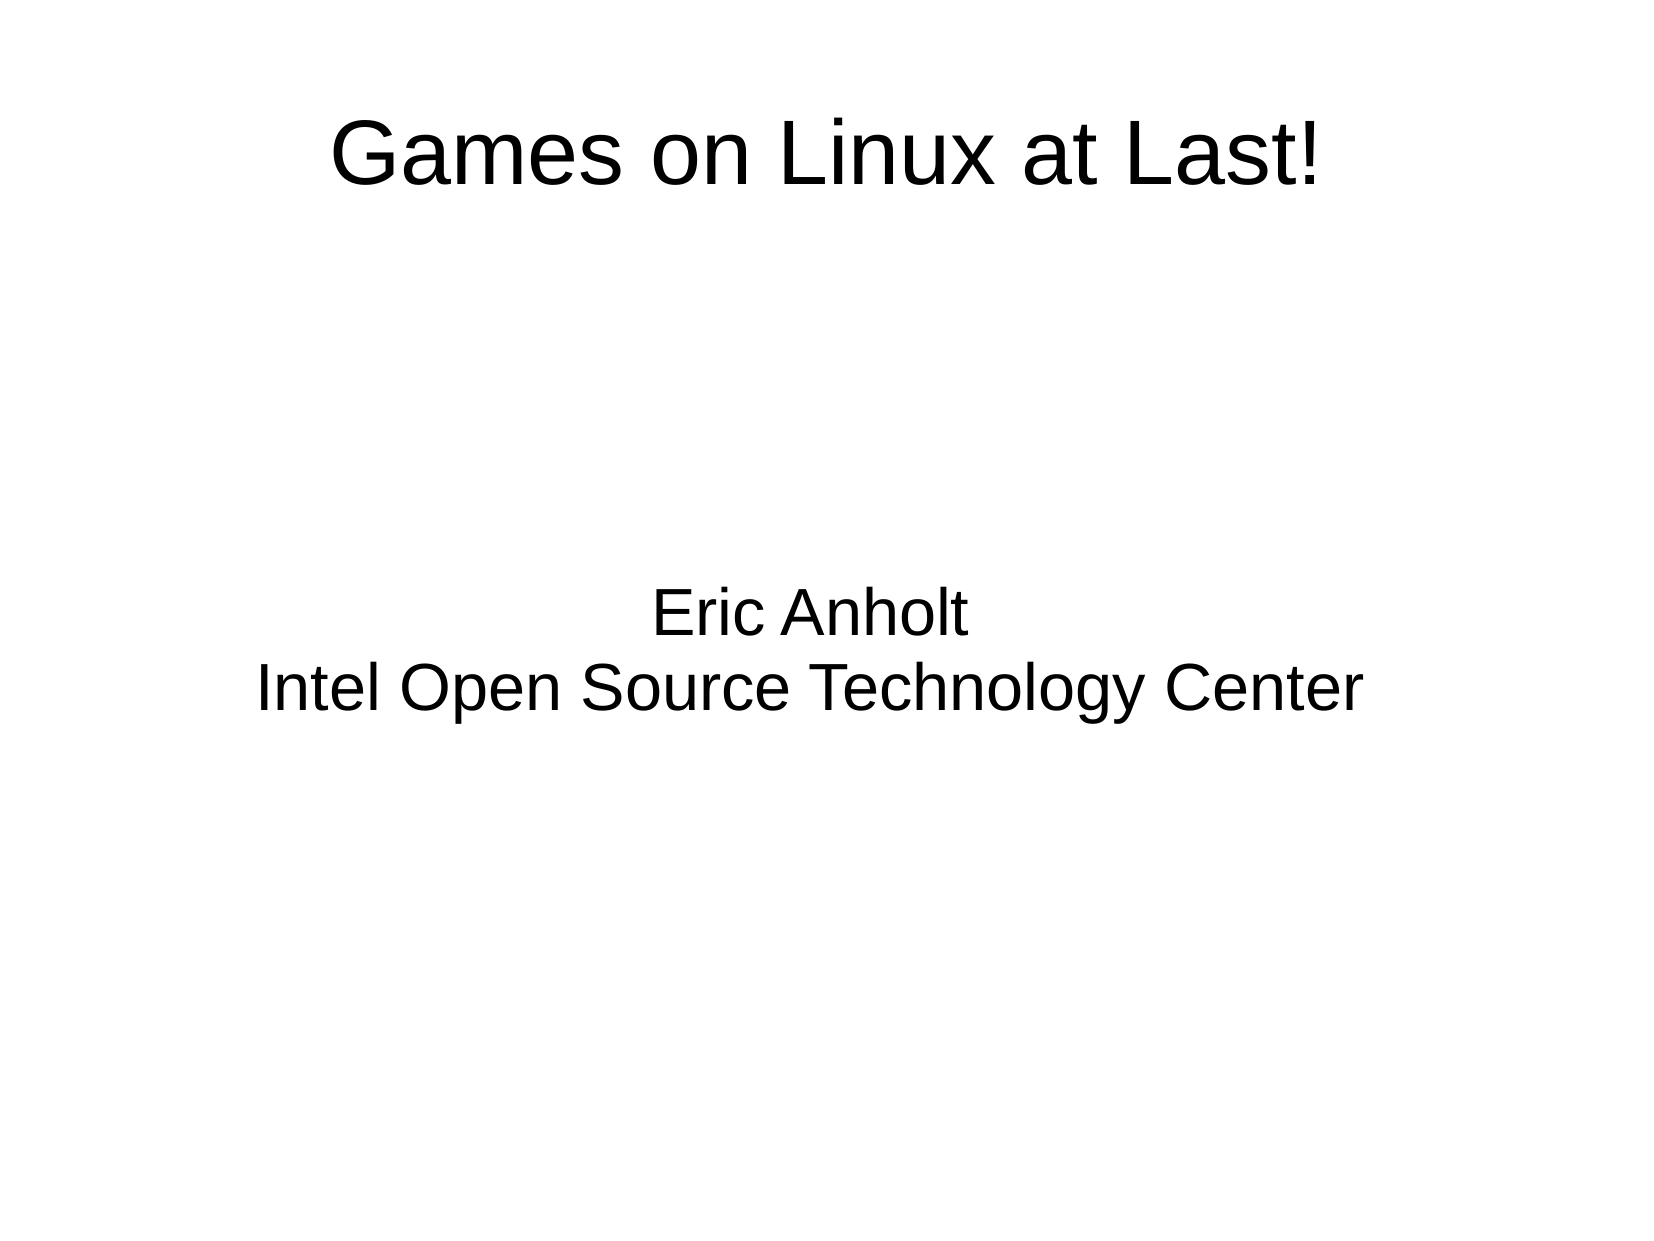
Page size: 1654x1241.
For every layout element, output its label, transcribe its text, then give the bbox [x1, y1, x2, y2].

title Games on Linux at Last! [82, 49, 1571, 257]
subtitle Eric Anholt Intel Open Source Technology Center [82, 290, 1538, 1010]
